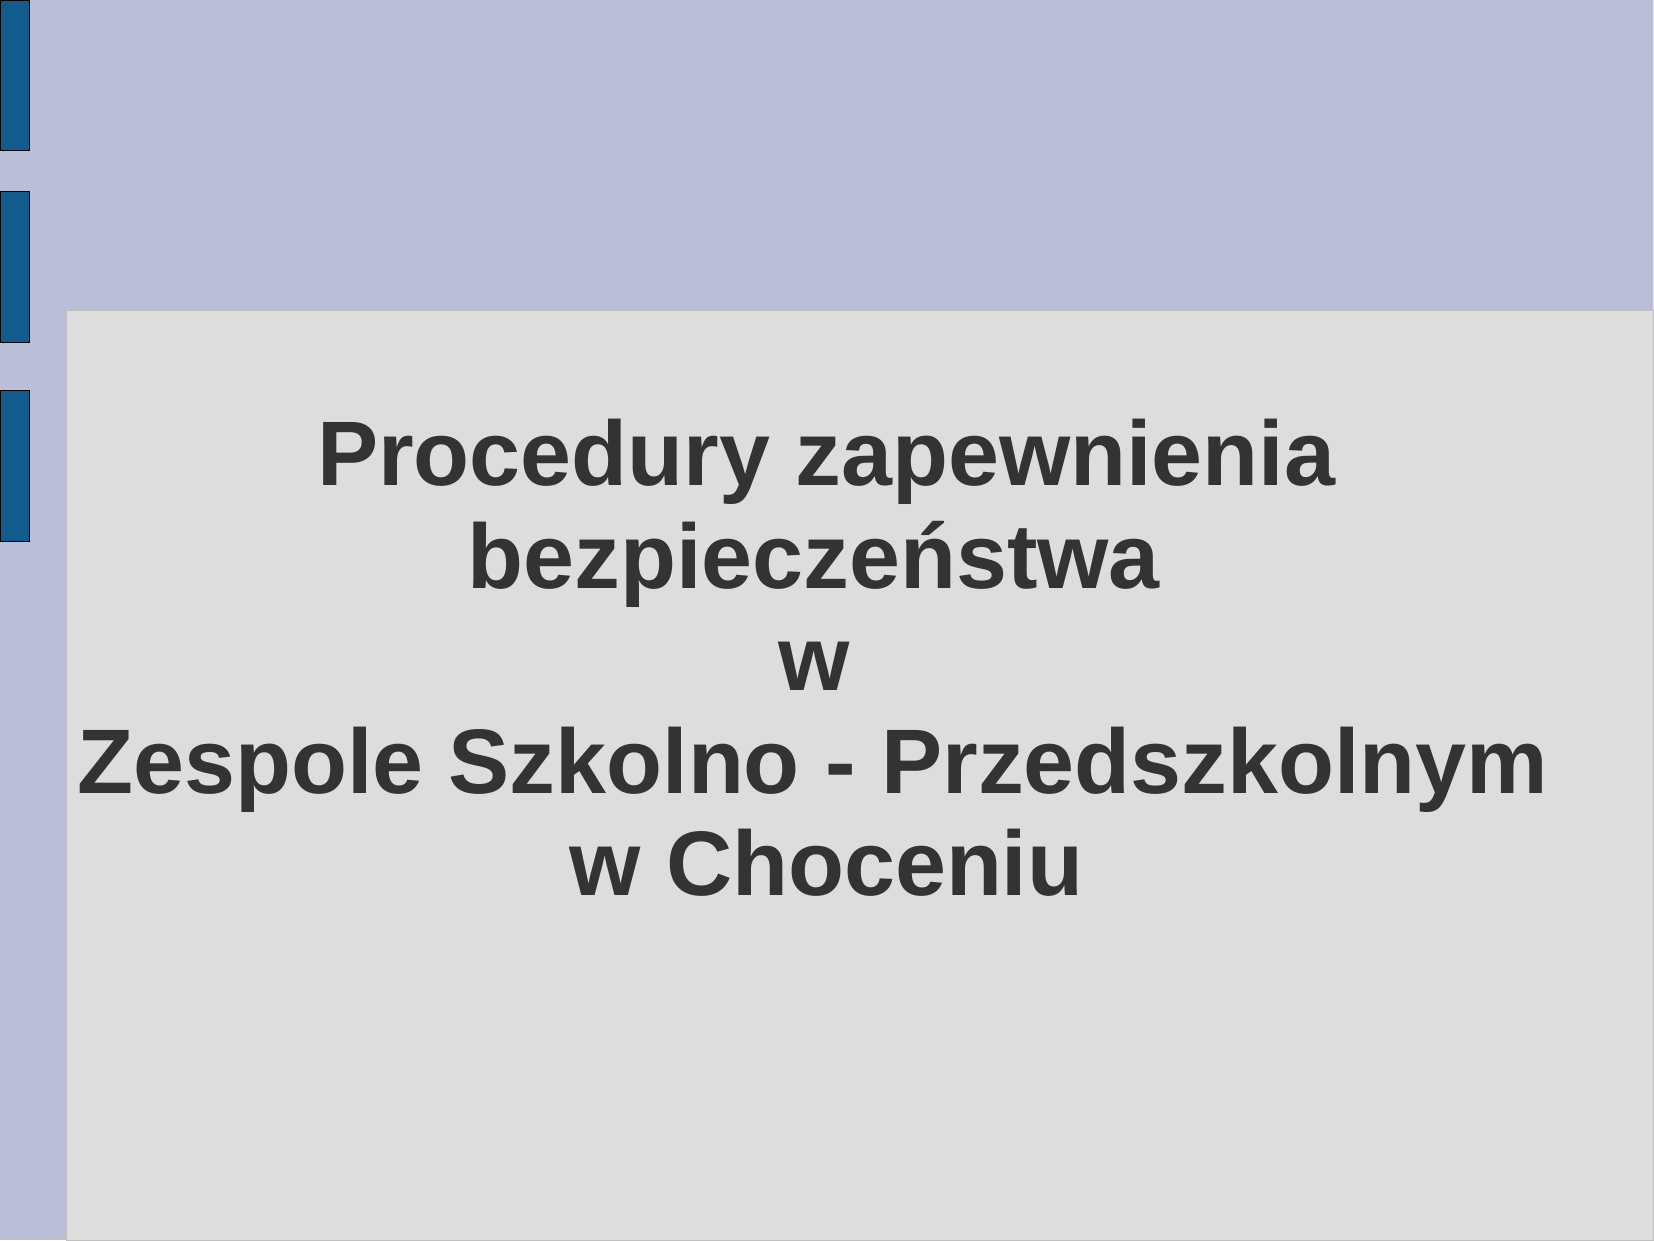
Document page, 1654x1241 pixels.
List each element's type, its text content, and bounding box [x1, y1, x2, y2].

title Procedury zapewnienia bezpieczeństwa w Zespole Szkolno - Przedszkolnym w Choceniu [29, 402, 1625, 916]
